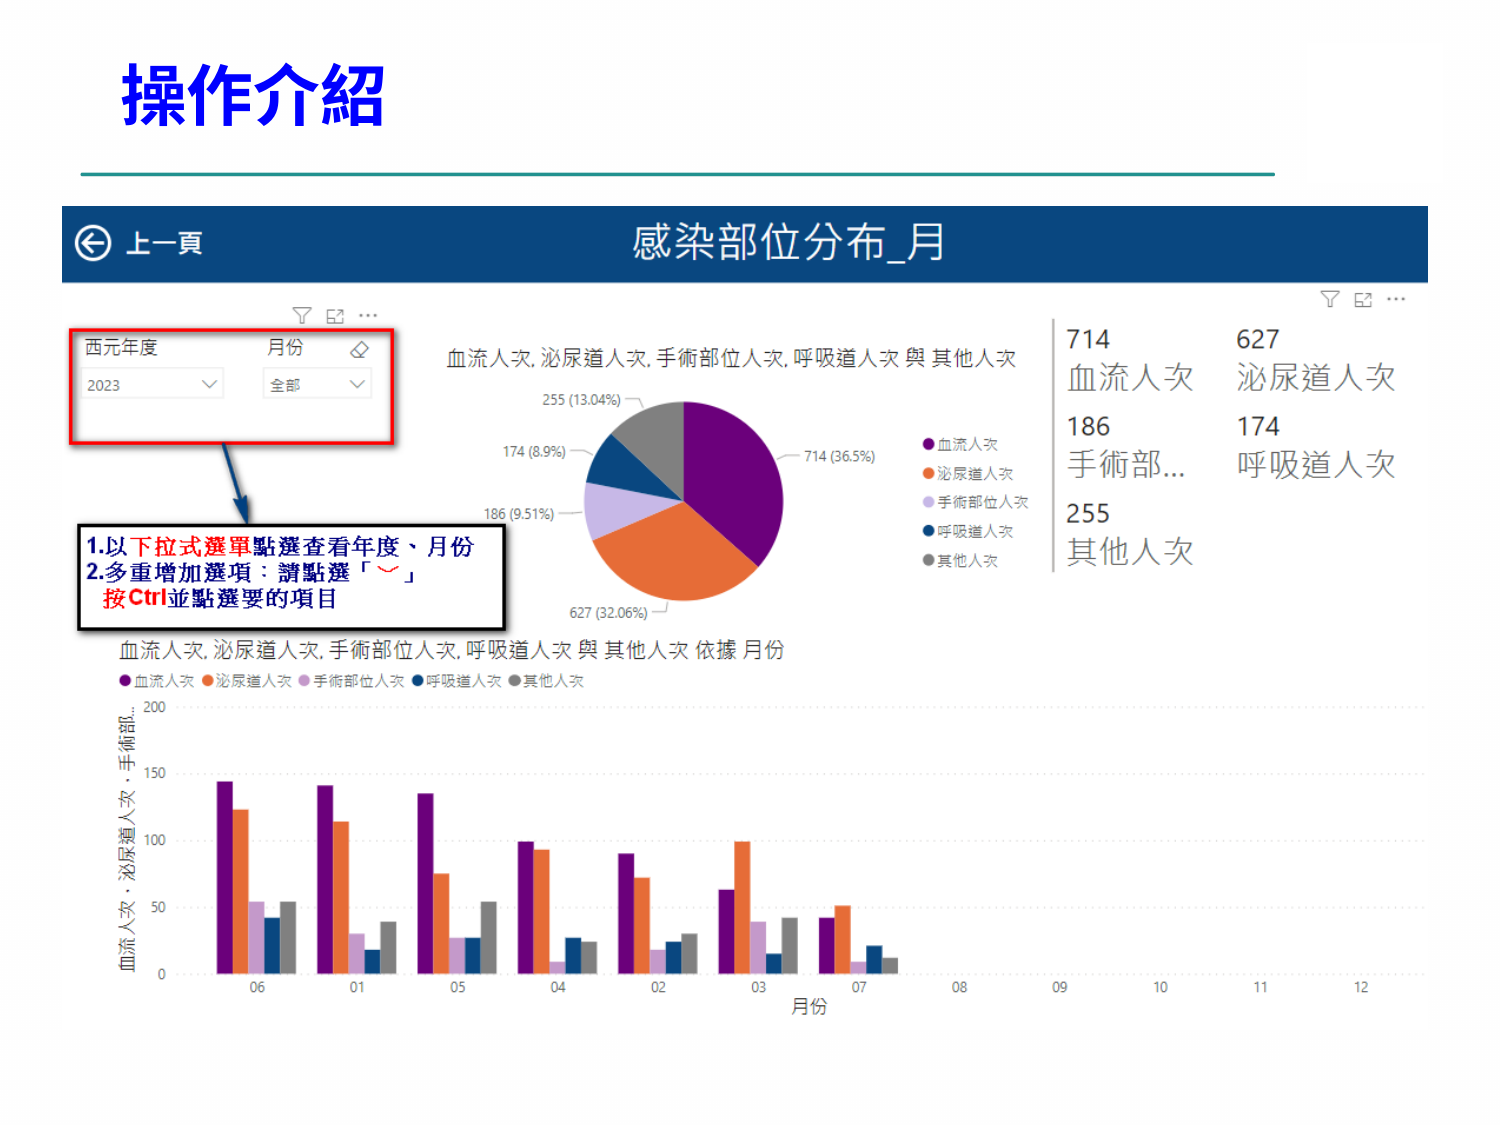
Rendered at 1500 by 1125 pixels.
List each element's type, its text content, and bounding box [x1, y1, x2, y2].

title 操作介紹 [28, 0, 1346, 188]
picture [62, 206, 1428, 1030]
